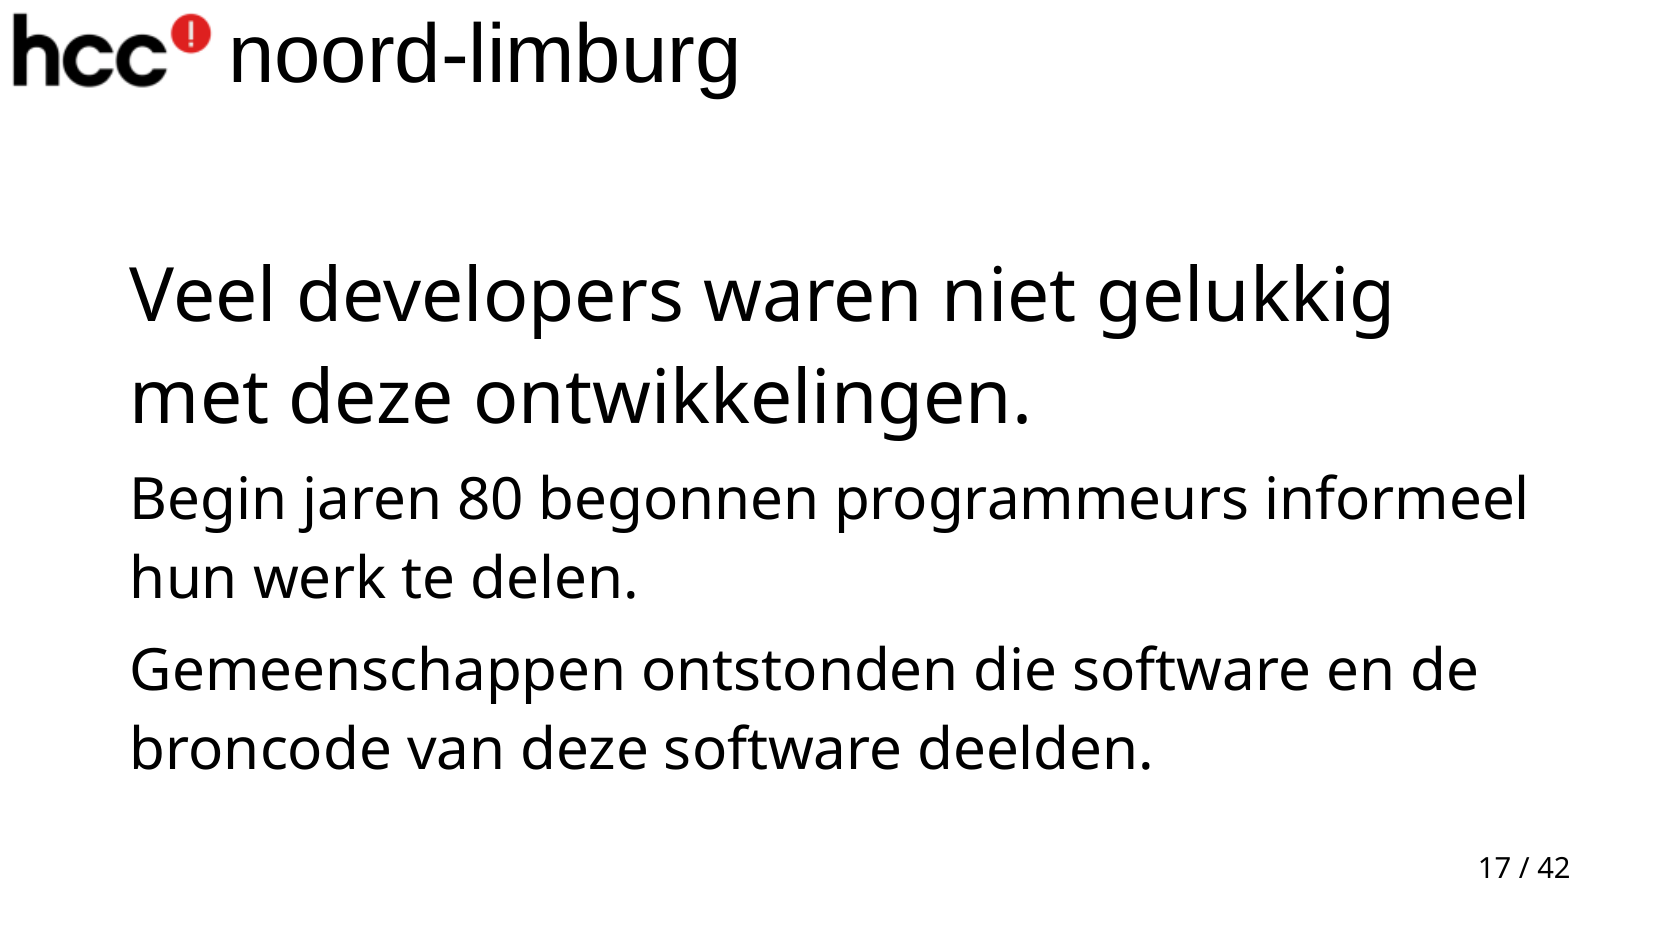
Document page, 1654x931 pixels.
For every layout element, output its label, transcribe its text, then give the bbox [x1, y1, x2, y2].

picture [11, 11, 214, 91]
subtitle Veel developers waren niet gelukkig met deze ontwikkelingen. Begin jaren 80 begonnen programmeurs informeel hun werk te delen. Gemeenschappen ontstonden die software en de broncode van deze software deelden. [129, 212, 1536, 815]
